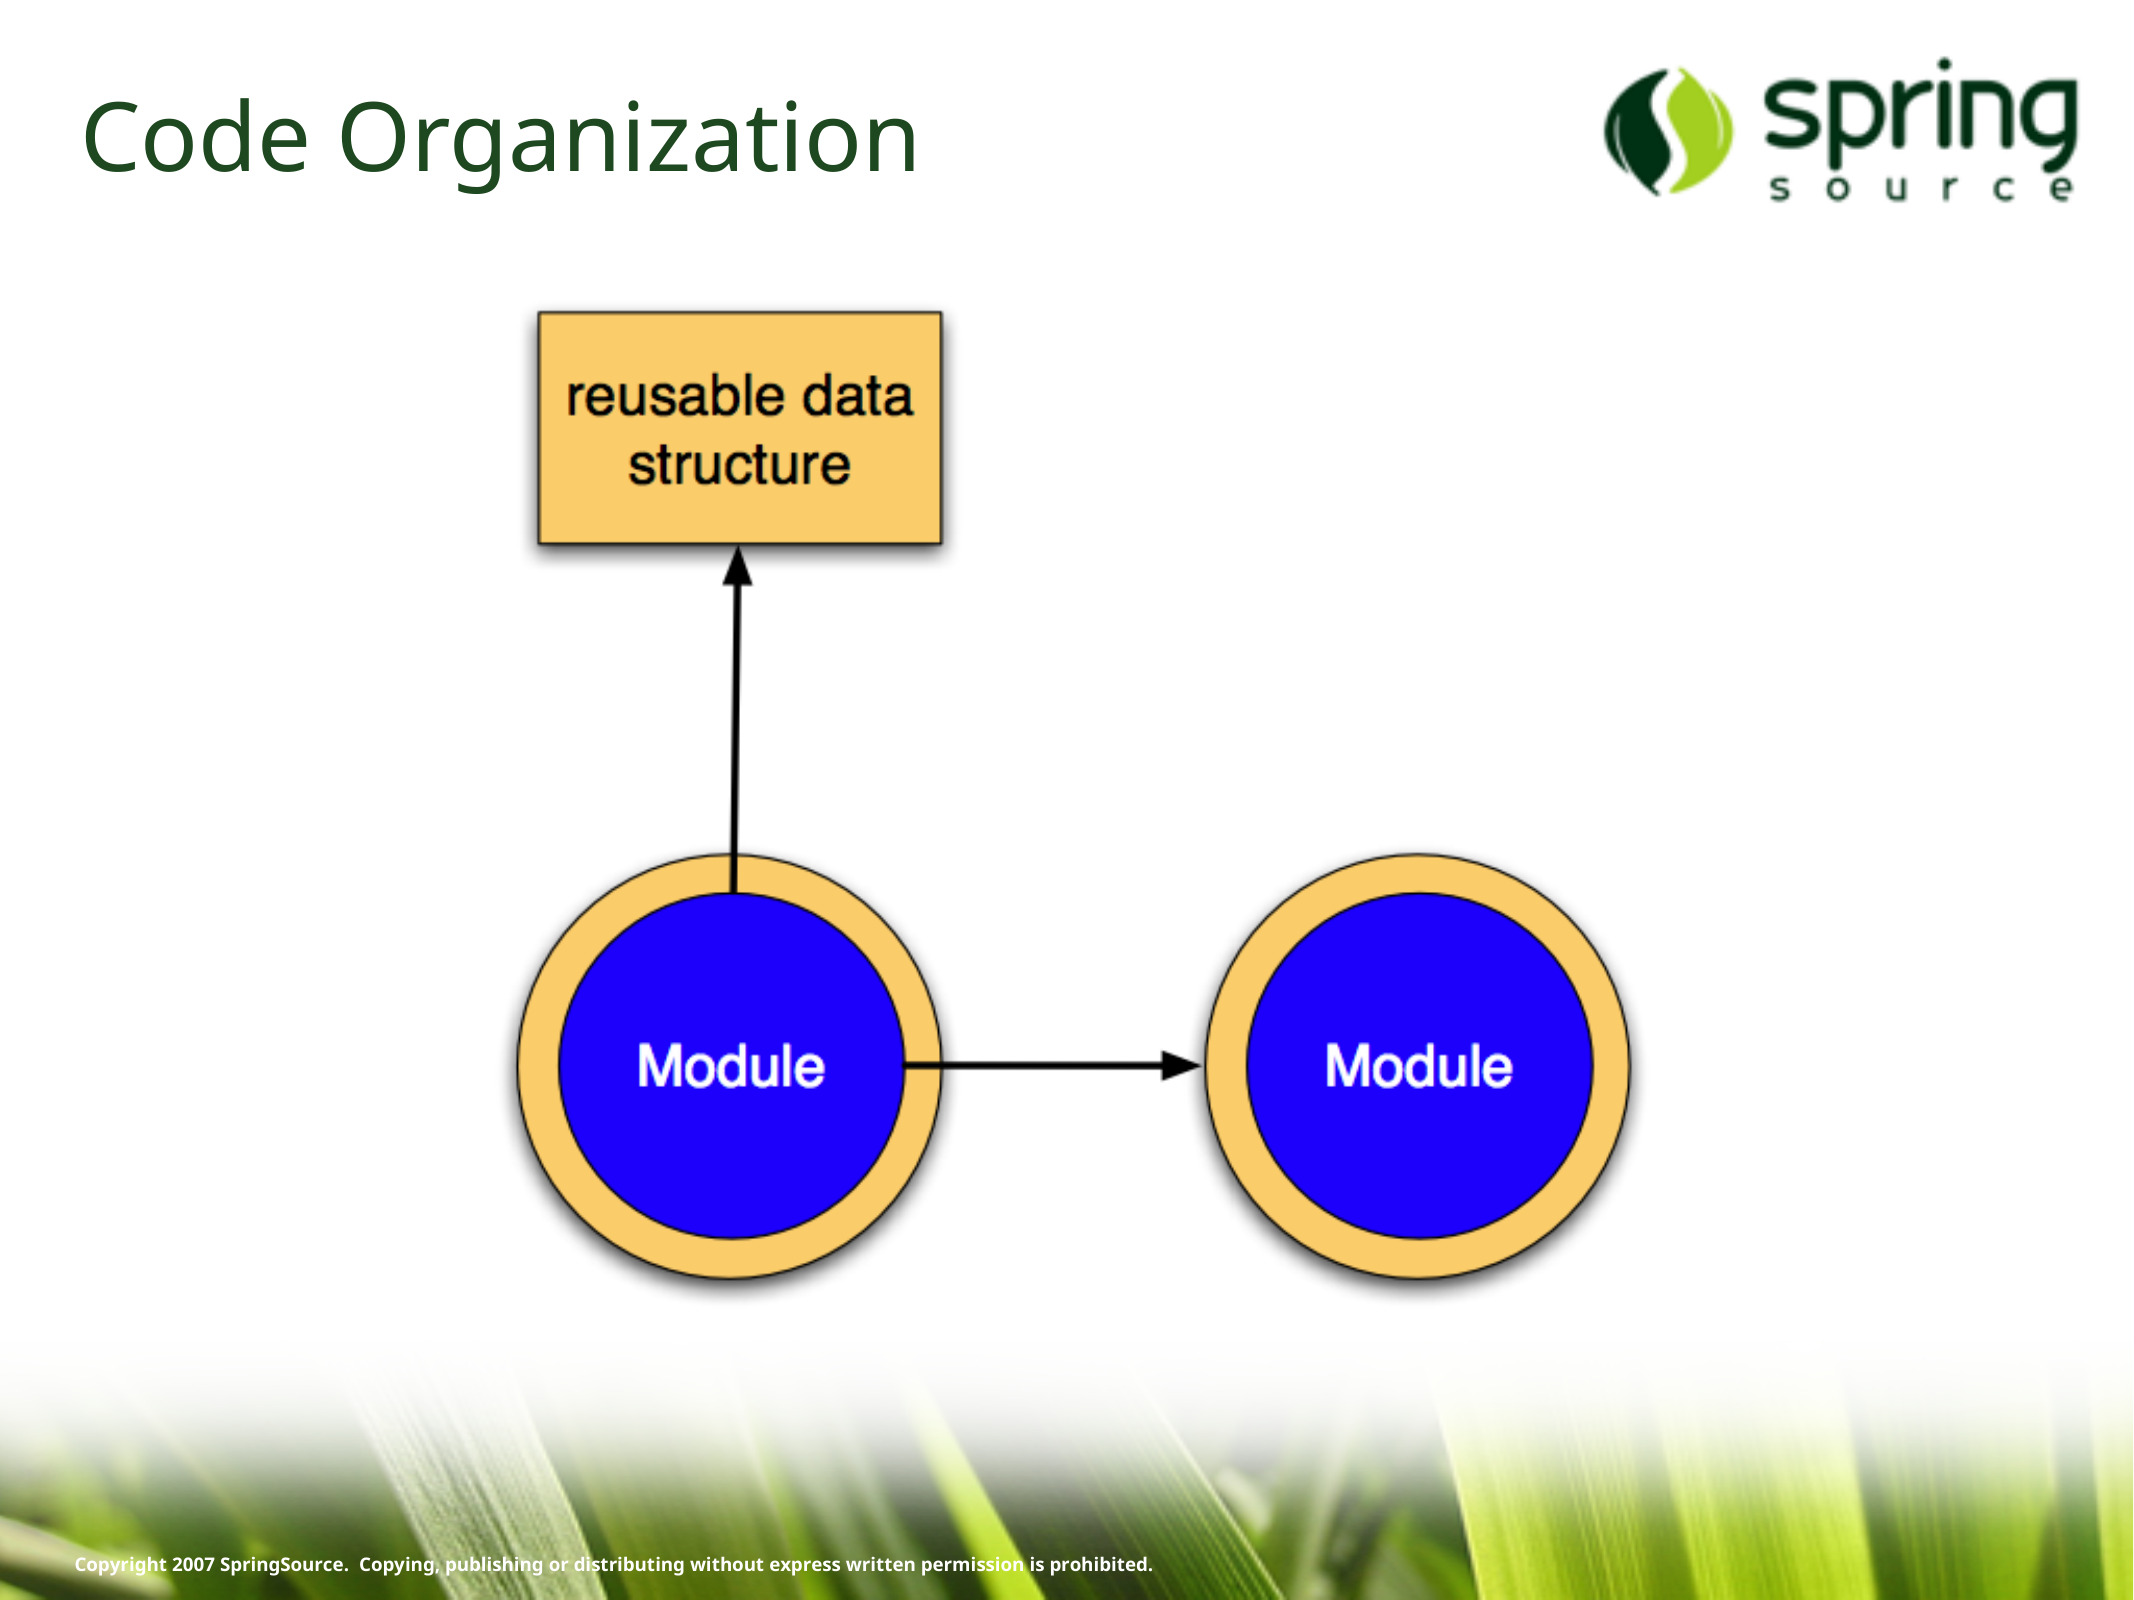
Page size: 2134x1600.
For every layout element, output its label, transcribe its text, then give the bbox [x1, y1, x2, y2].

picture [469, 274, 1678, 1338]
picture [1555, 46, 2134, 224]
title Code Organization [80, 8, 1548, 261]
picture [0, 1340, 2134, 1600]
